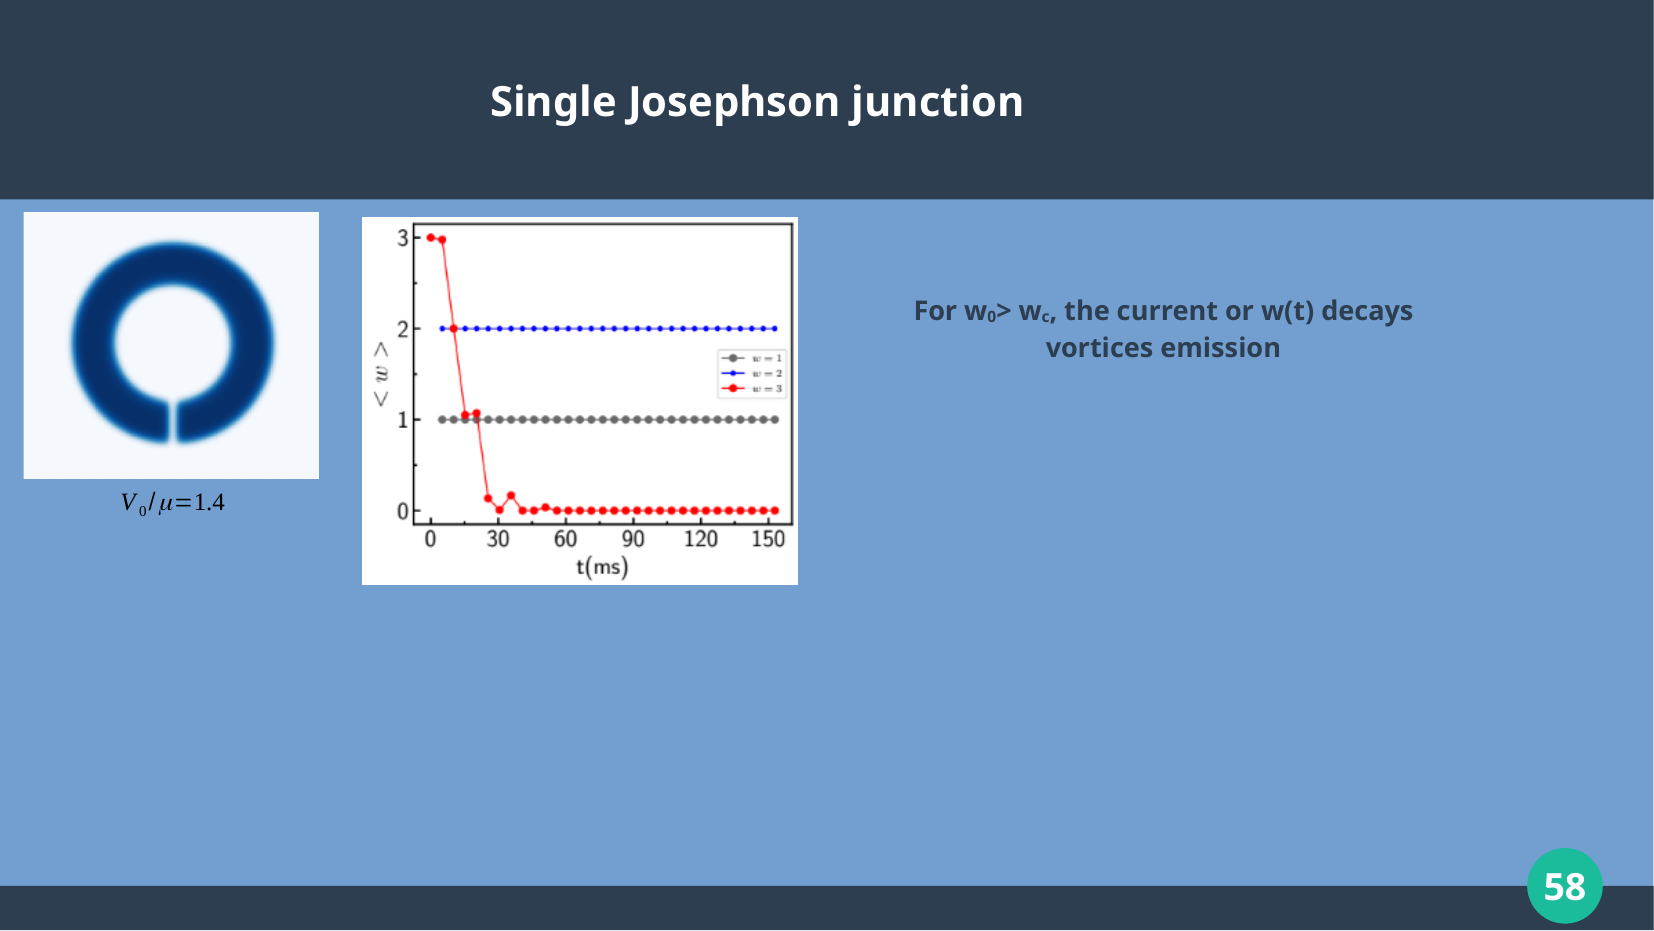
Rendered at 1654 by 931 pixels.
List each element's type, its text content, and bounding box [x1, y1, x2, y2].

picture [23, 212, 319, 479]
text_box For w0> wc, the current or w(t) decays vortices emission [891, 295, 1436, 362]
chart [114, 488, 233, 520]
picture [362, 217, 798, 585]
title Single Josephson junction [490, 44, 1123, 156]
